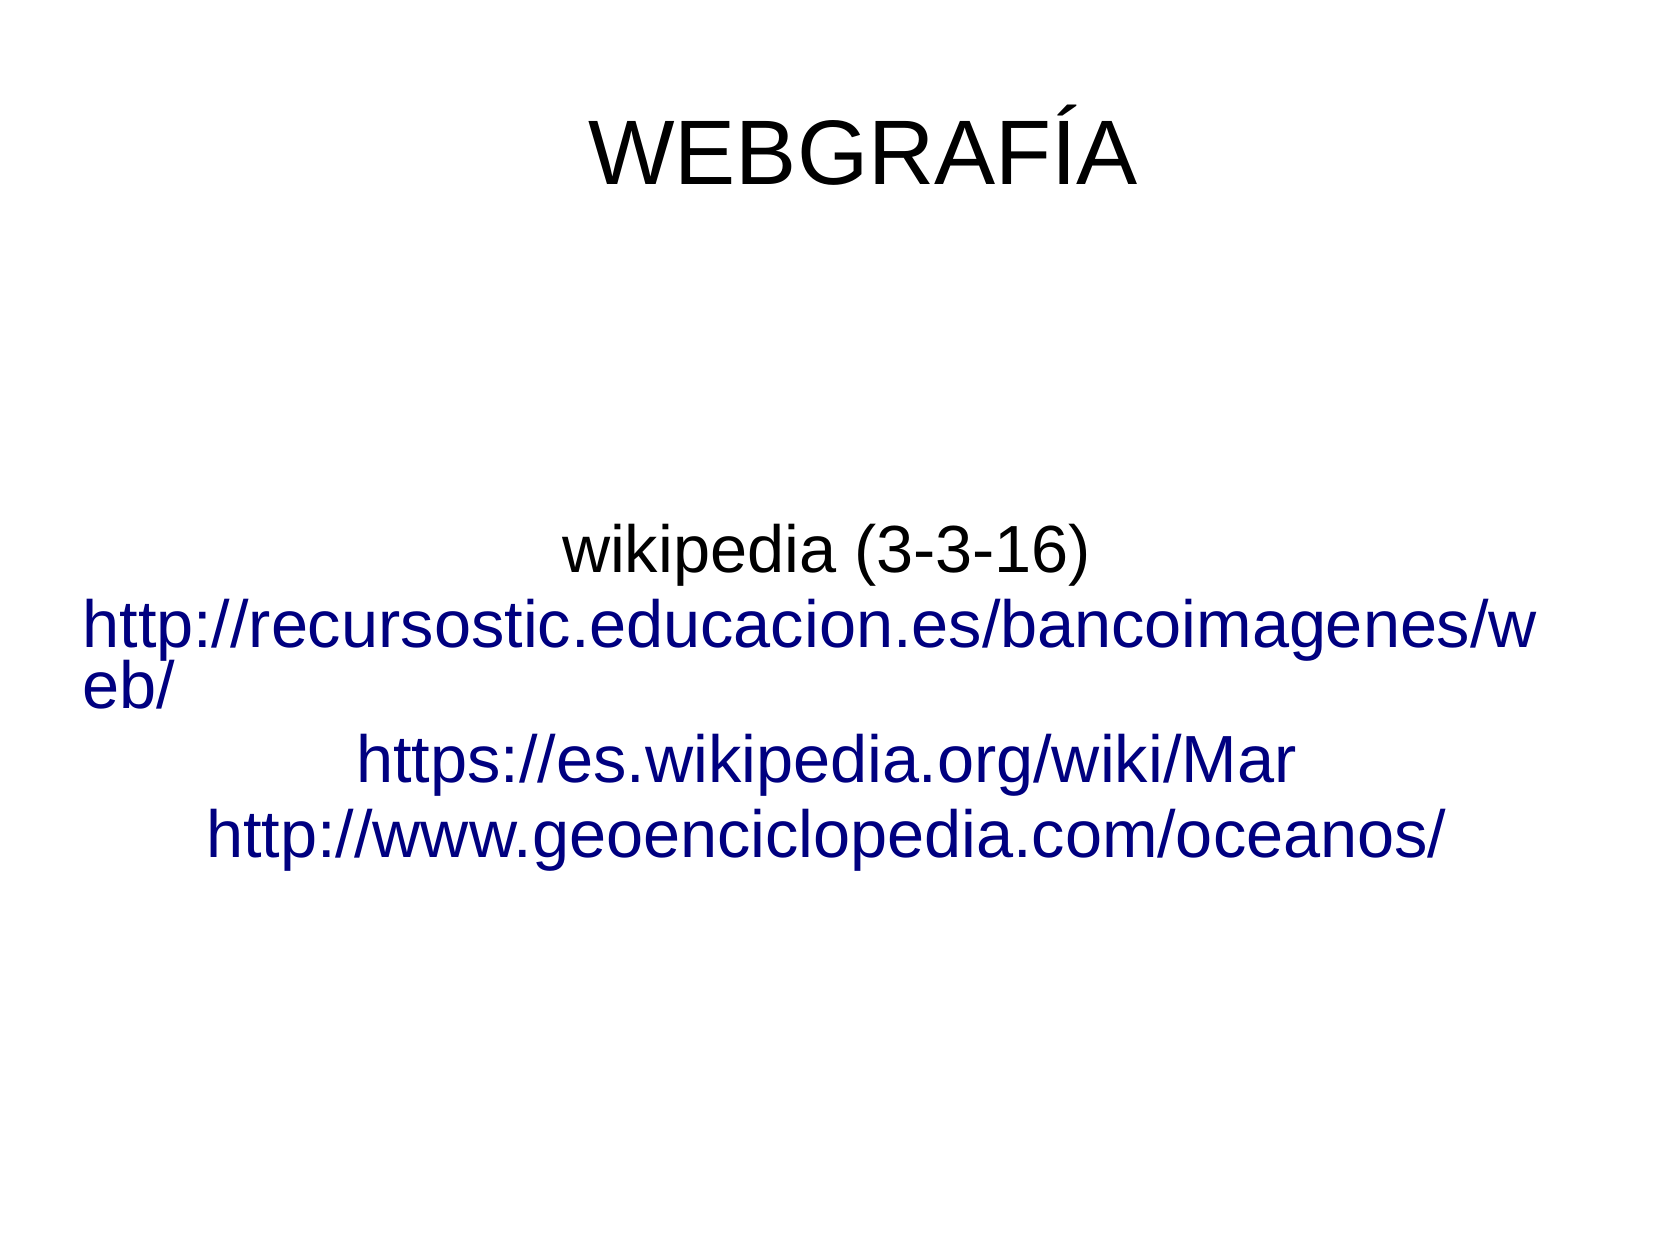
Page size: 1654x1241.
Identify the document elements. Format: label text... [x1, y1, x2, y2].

title WEBGRAFÍA [82, 56, 1571, 250]
subtitle wikipedia (3-3-16) http://recursostic.educacion.es/bancoimagenes/web/ https://es.wikipedia.org/wiki/Mar http://www.geoenciclopedia.com/oceanos/ [82, 297, 1571, 1102]
